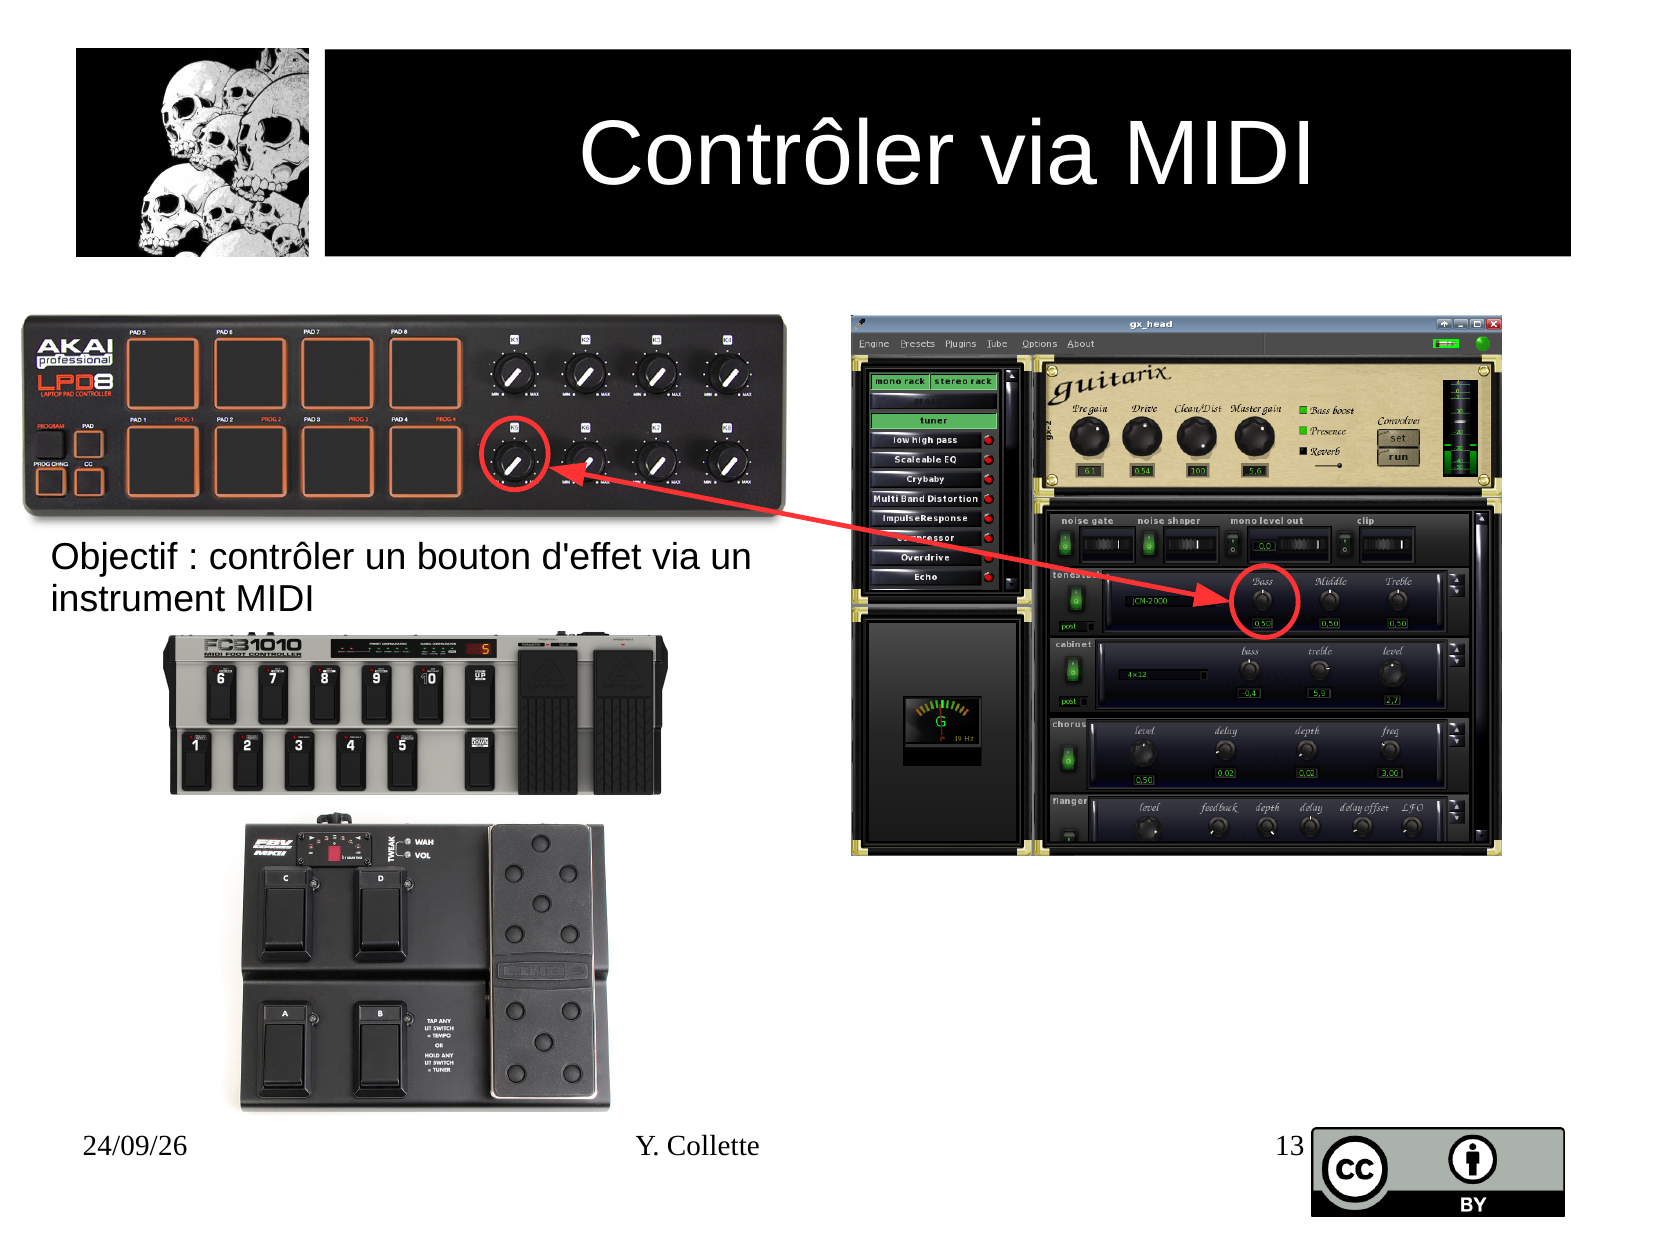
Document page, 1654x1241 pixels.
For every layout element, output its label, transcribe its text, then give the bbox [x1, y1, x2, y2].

picture [484, 421, 545, 487]
title Contrôler via MIDI [324, 49, 1571, 257]
picture [1311, 1127, 1565, 1217]
picture [1234, 569, 1295, 634]
text_box Objectif : contrôler un bouton d'effet via un instrument MIDI [35, 528, 777, 627]
picture [851, 315, 1502, 857]
picture [0, 48, 815, 1185]
